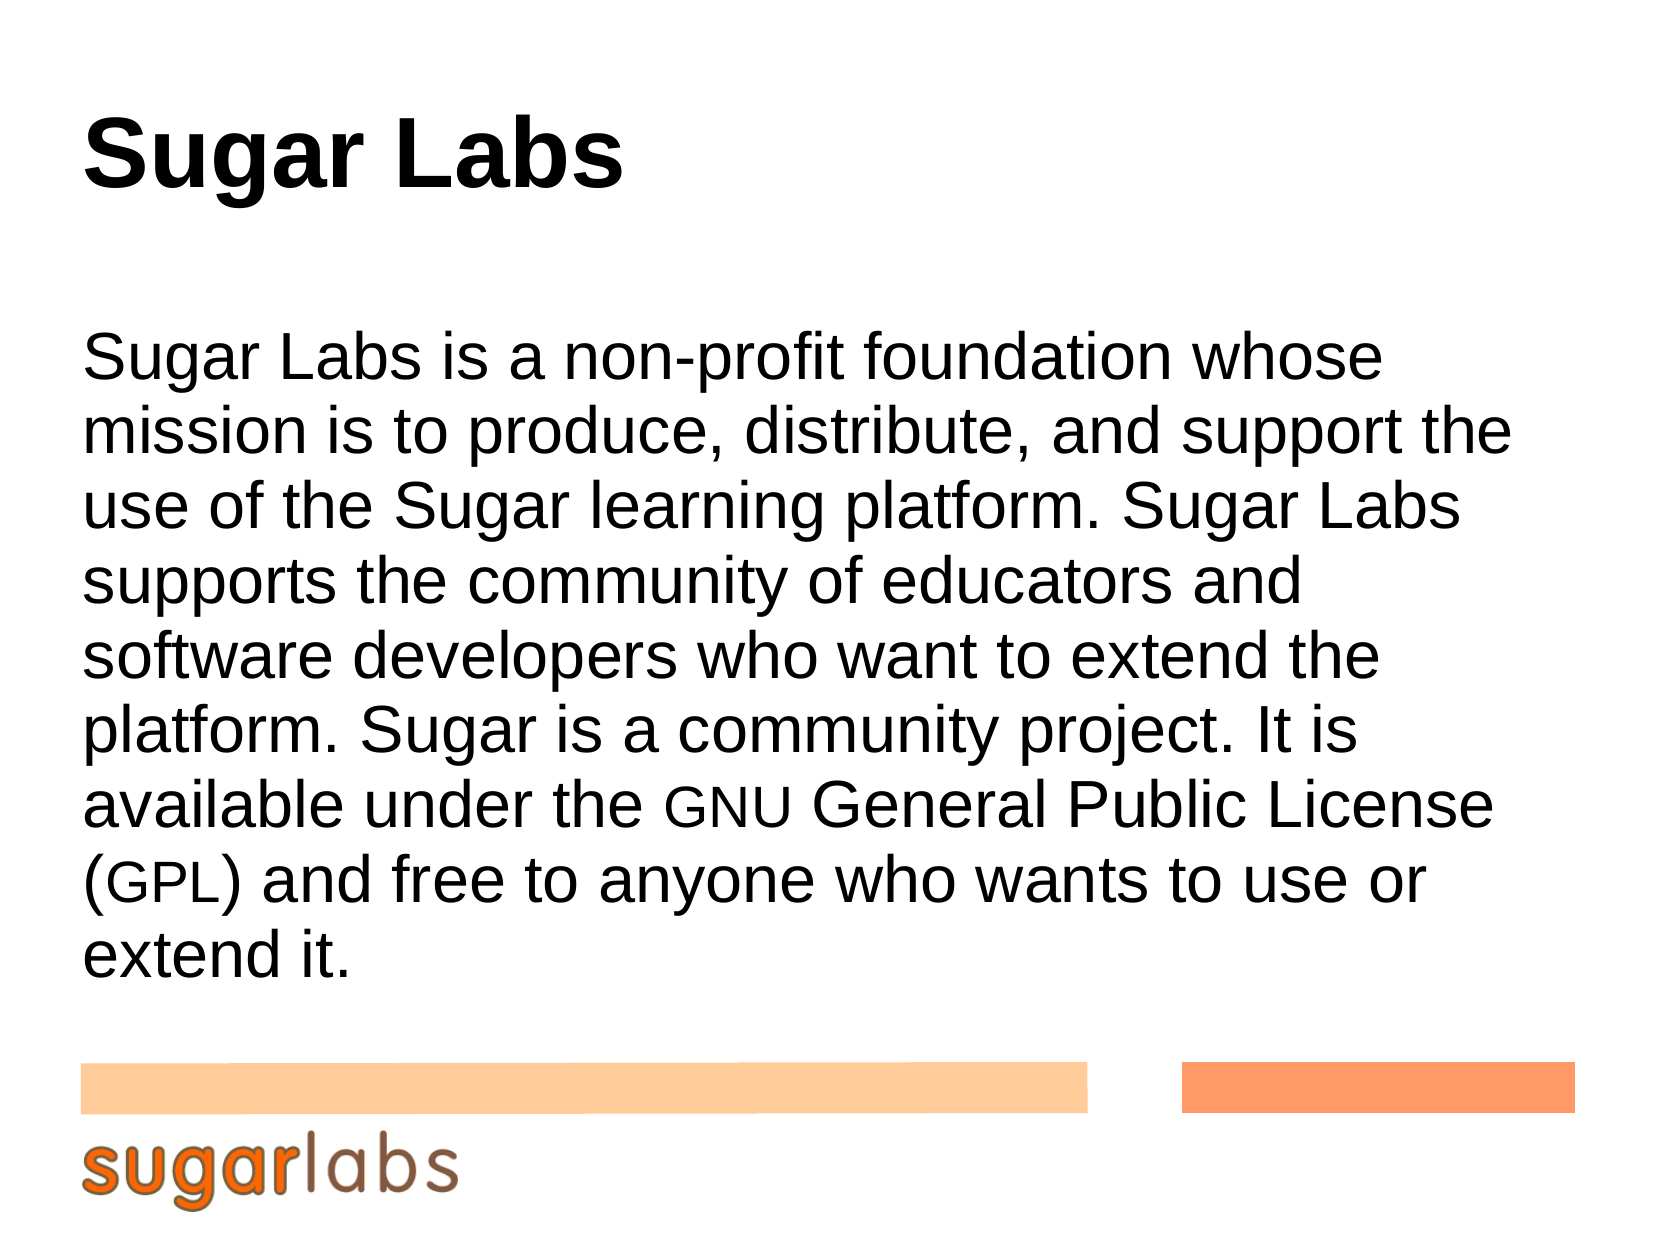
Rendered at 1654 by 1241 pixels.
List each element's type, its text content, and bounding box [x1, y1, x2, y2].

subtitle Sugar Labs is a non-profit foundation whose mission is to produce, distribute, and support the use of the Sugar learning platform. Sugar Labs supports the community of educators and software developers who want to extend the platform. Sugar is a community project. It is available under the GNU General Public License (GPL) and free to anyone who wants to use or extend it. [82, 281, 1571, 1029]
picture [82, 1130, 458, 1212]
title Sugar Labs [82, 49, 1571, 257]
